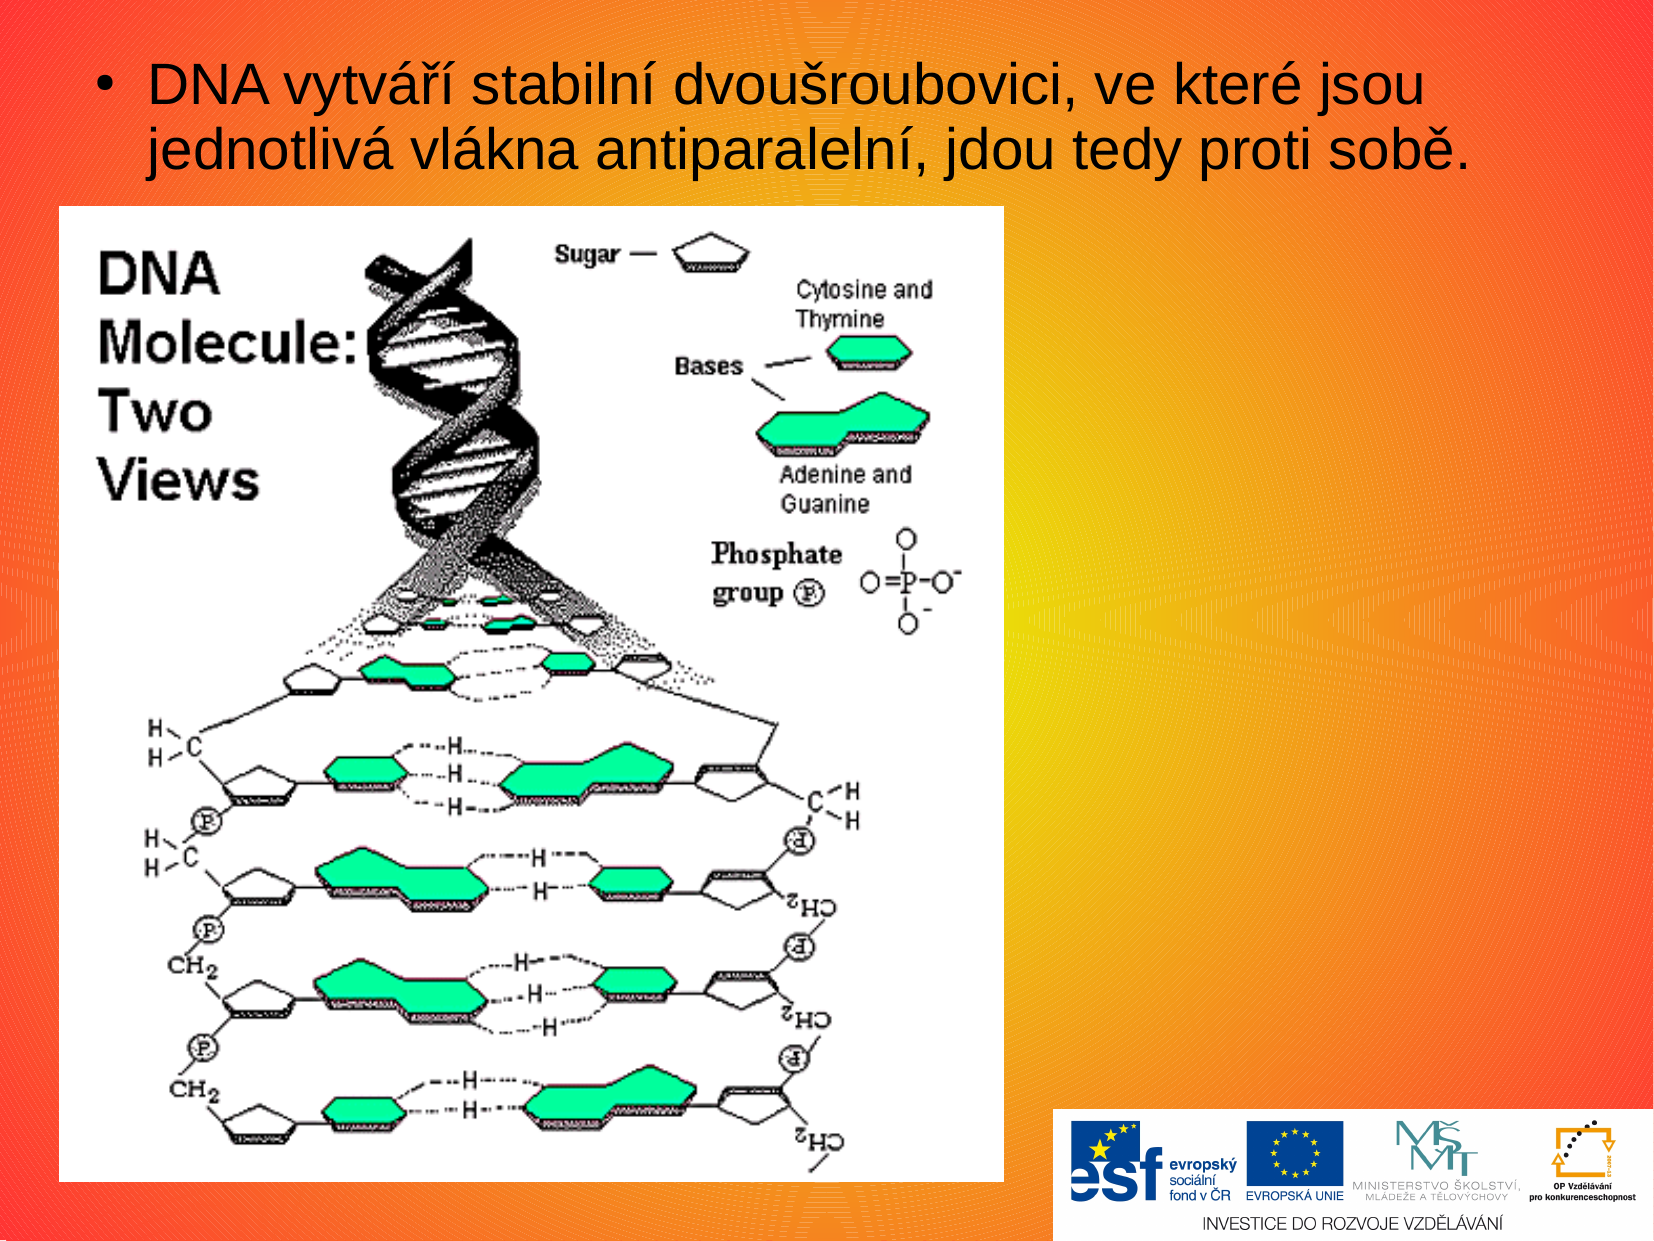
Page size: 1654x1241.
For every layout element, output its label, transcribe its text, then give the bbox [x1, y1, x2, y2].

picture [59, 206, 1004, 1182]
list DNA vytváří stabilní dvoušroubovici, ve které jsou jednotlivá vlákna antiparalelní, jdou tedy proti sobě. [76, 51, 1565, 871]
picture [1053, 1109, 1654, 1241]
